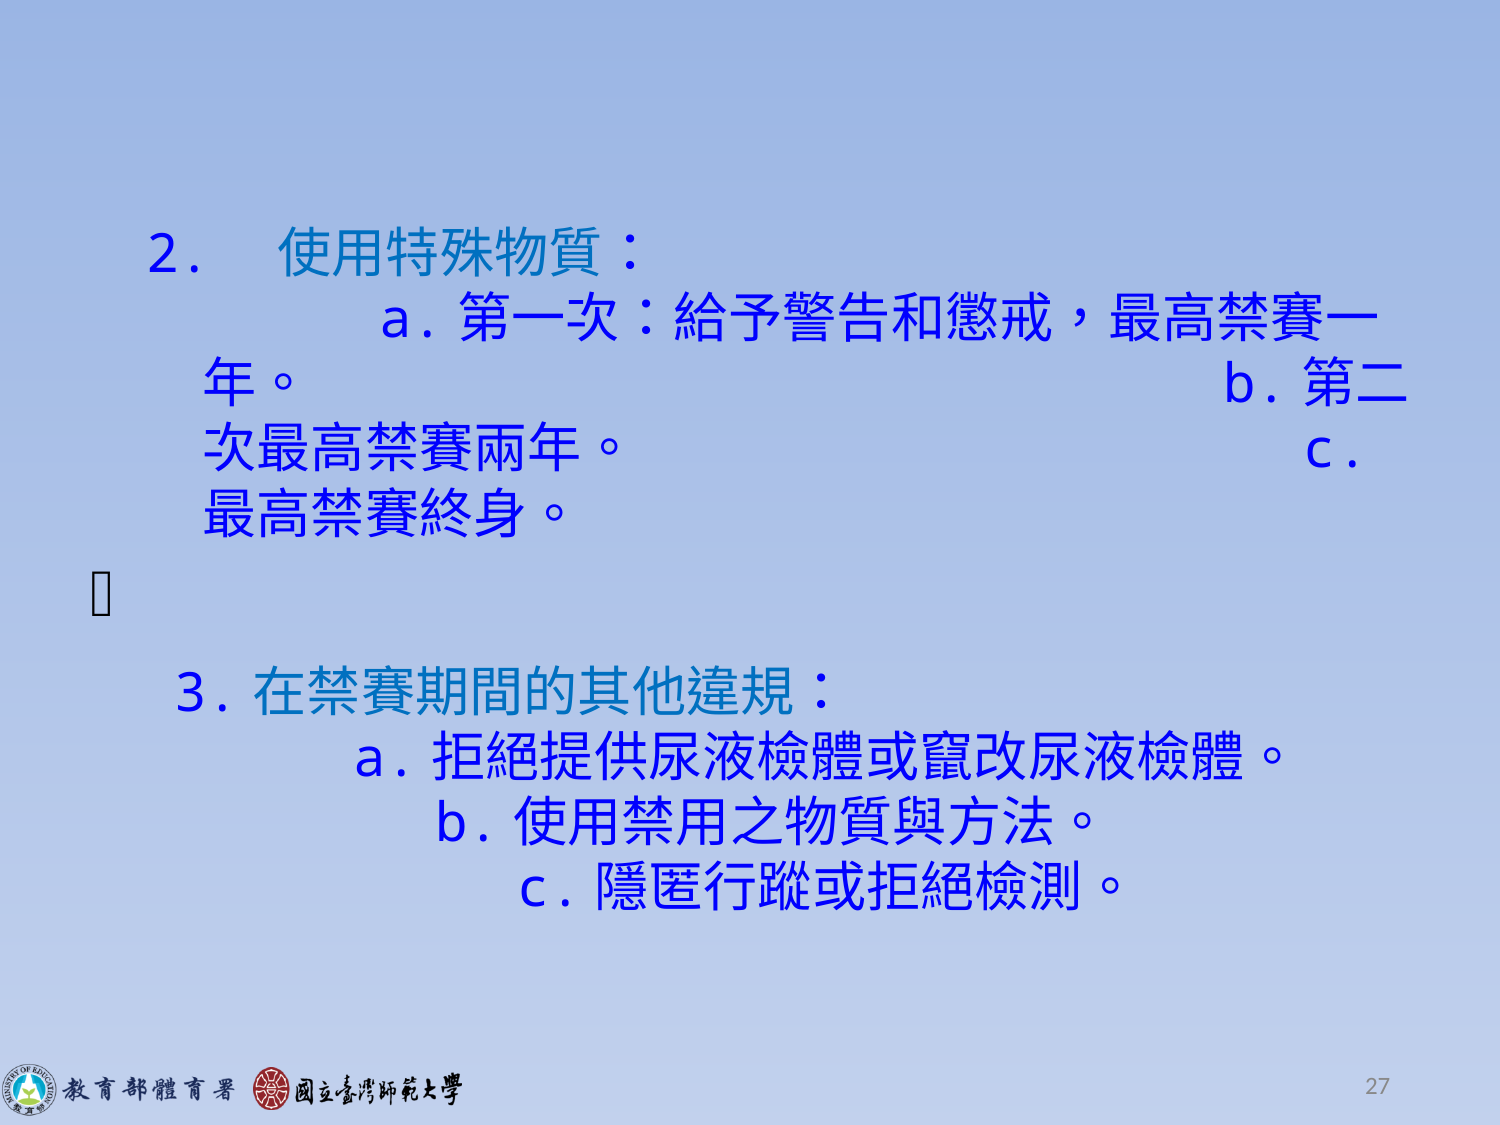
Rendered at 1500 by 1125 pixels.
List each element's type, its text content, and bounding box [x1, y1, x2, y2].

text_box [1350, 1061, 1475, 1103]
list 2. 使用特殊物質： a.第一次：給予警告和懲戒，最高禁賽一年。 b.第二次最高禁賽兩年。 c.最高禁賽終身。 3.在禁賽期間的其他違規： a.拒絕提供尿液檢體或竄改尿液檢體。 b.使用禁用之物質與方法。 c.隱匿行蹤或拒絕檢測。 [75, 210, 1426, 1005]
